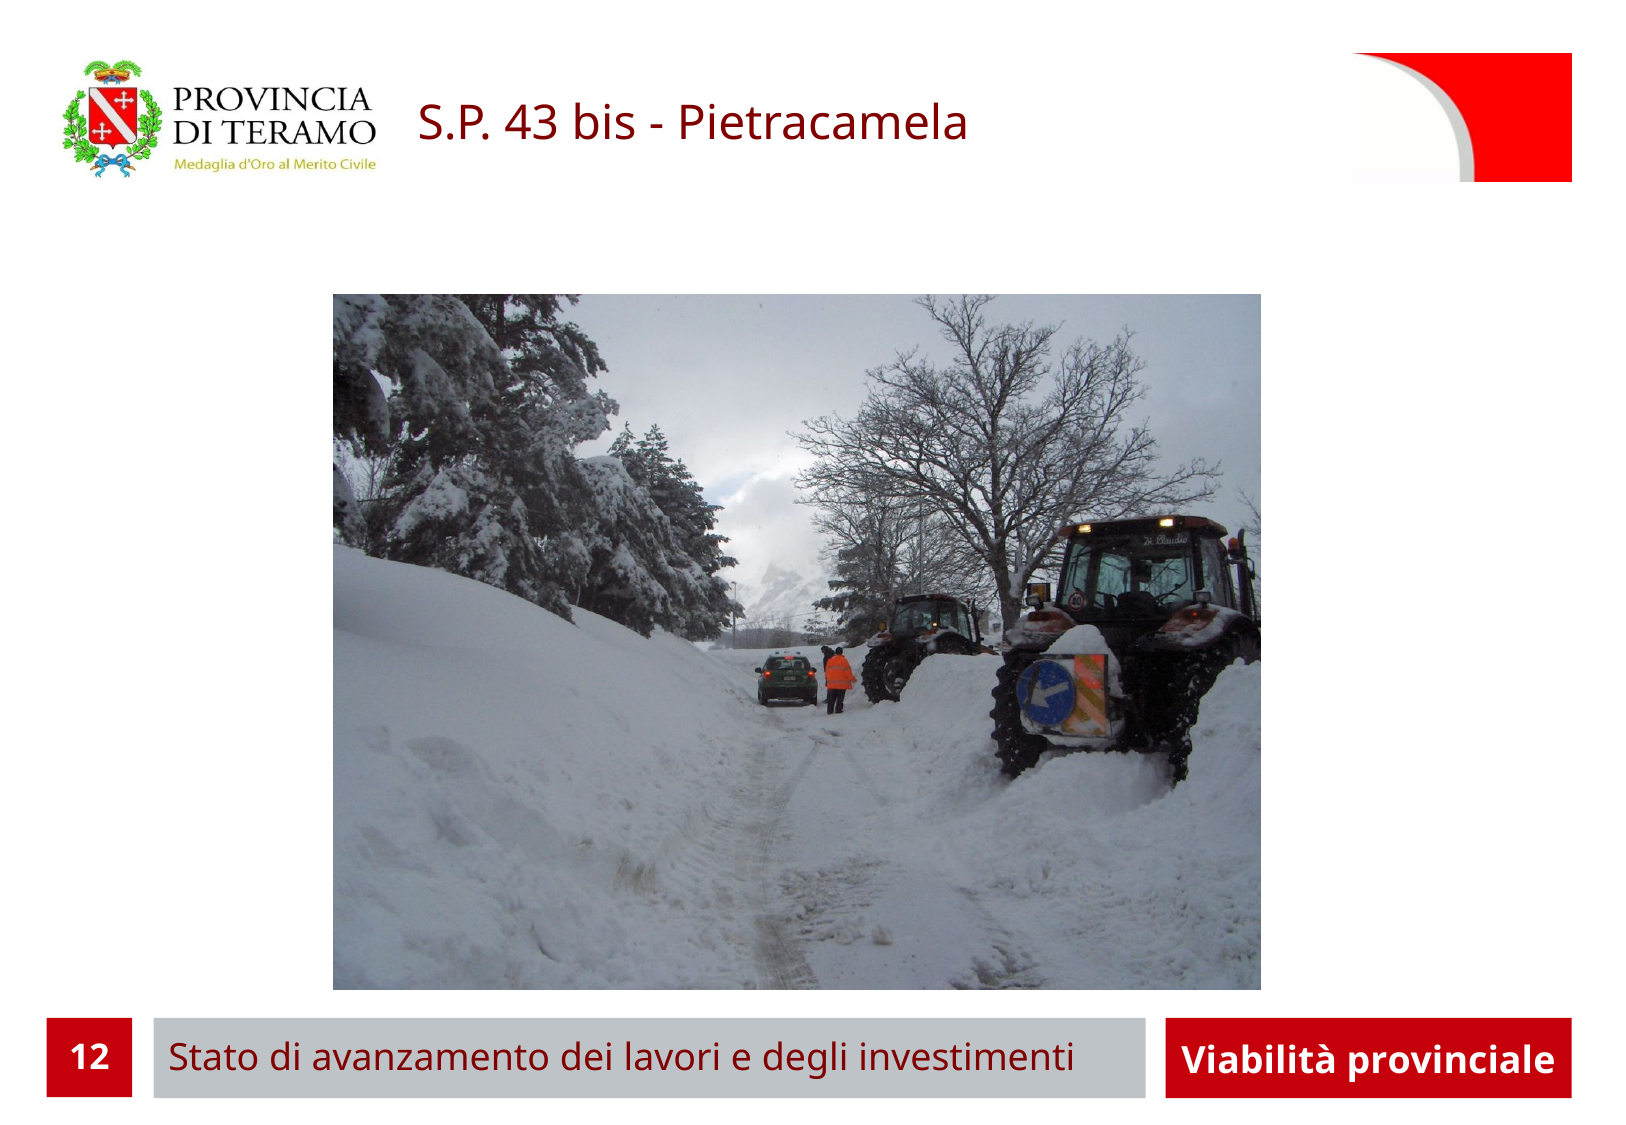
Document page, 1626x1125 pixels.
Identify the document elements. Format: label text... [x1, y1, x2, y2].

picture [333, 294, 1261, 990]
title S.P. 43 bis - Pietracamela [406, 53, 1352, 187]
picture [1352, 53, 1572, 182]
picture [58, 53, 384, 182]
